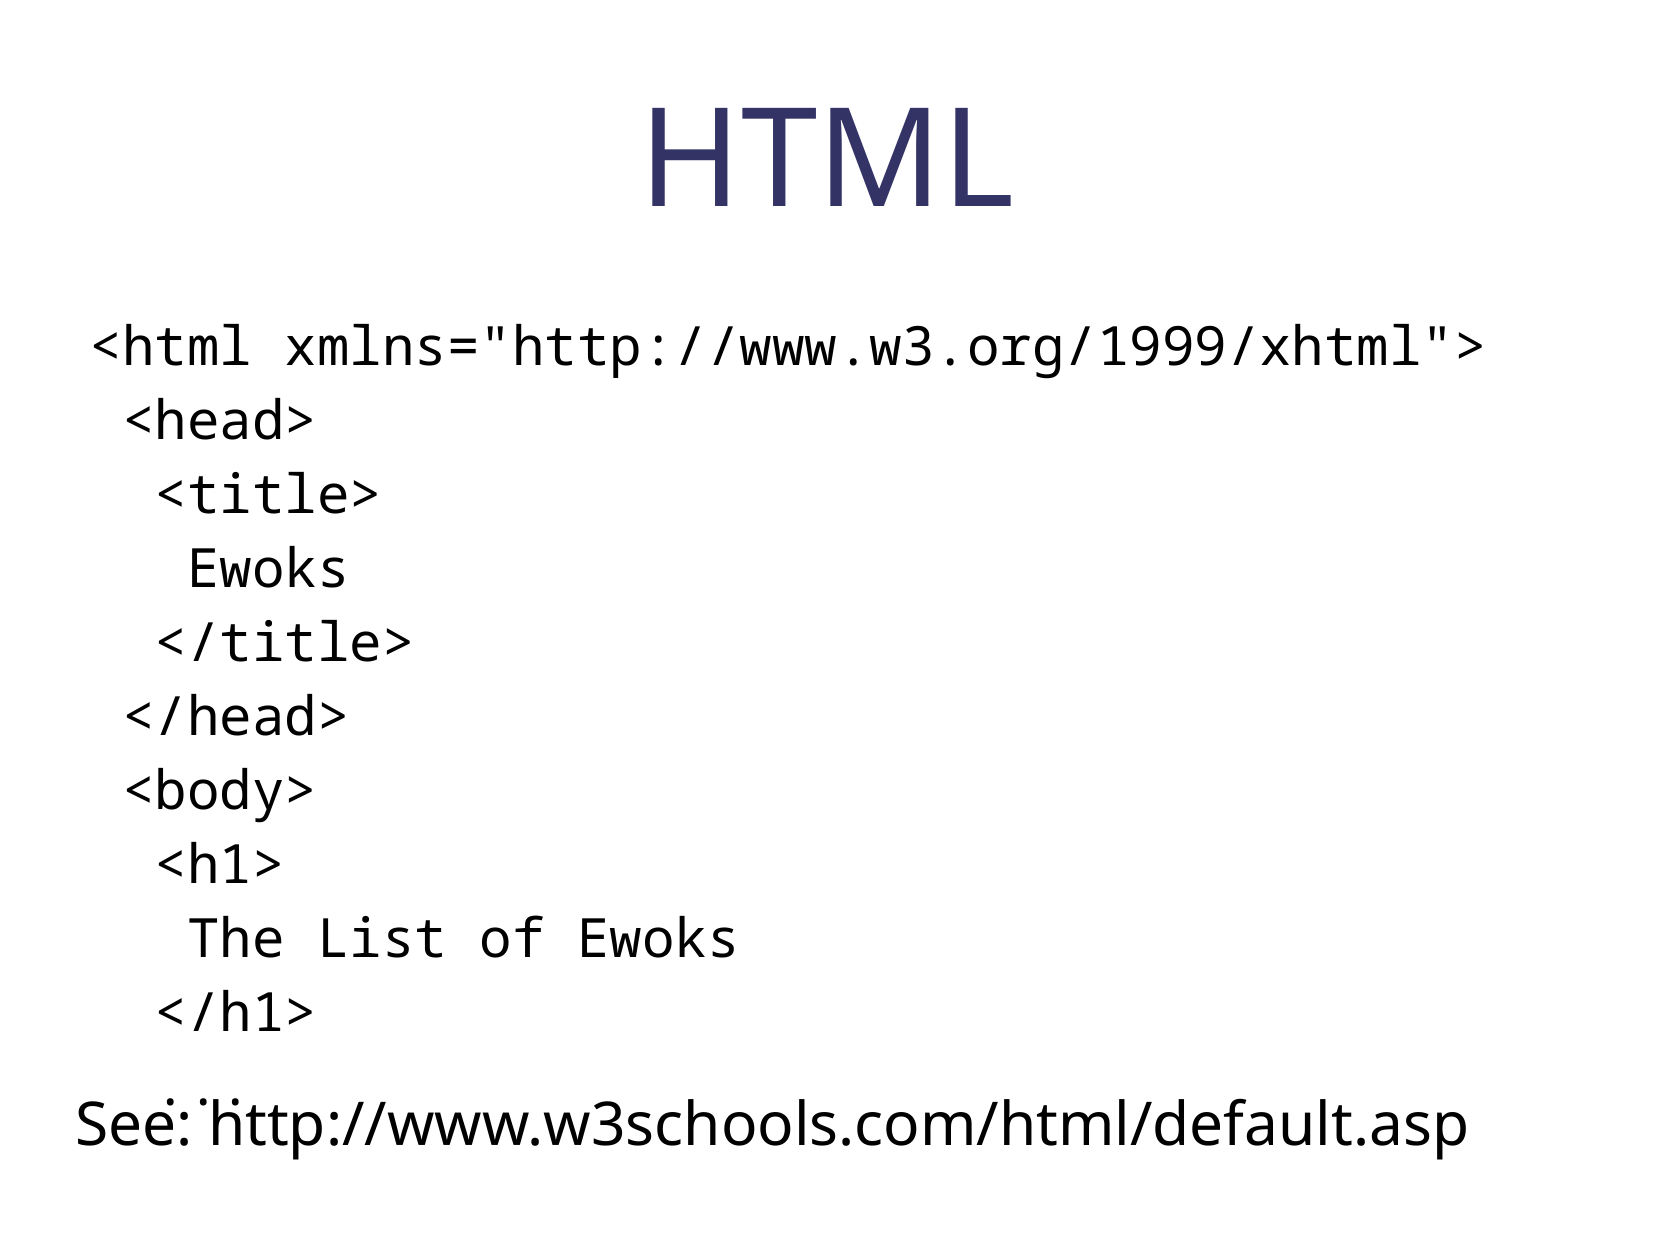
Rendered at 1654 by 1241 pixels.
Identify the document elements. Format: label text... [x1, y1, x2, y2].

subtitle See: http://www.w3schools.com/html/default.asp [75, 1081, 1643, 1163]
text_box <html xmlns="http://www.w3.org/1999/xhtml"> <head> <title> Ewoks </title> </head> <body> <h1> The List of Ewoks </h1> ... [75, 300, 1613, 973]
title HTML [82, 49, 1571, 257]
